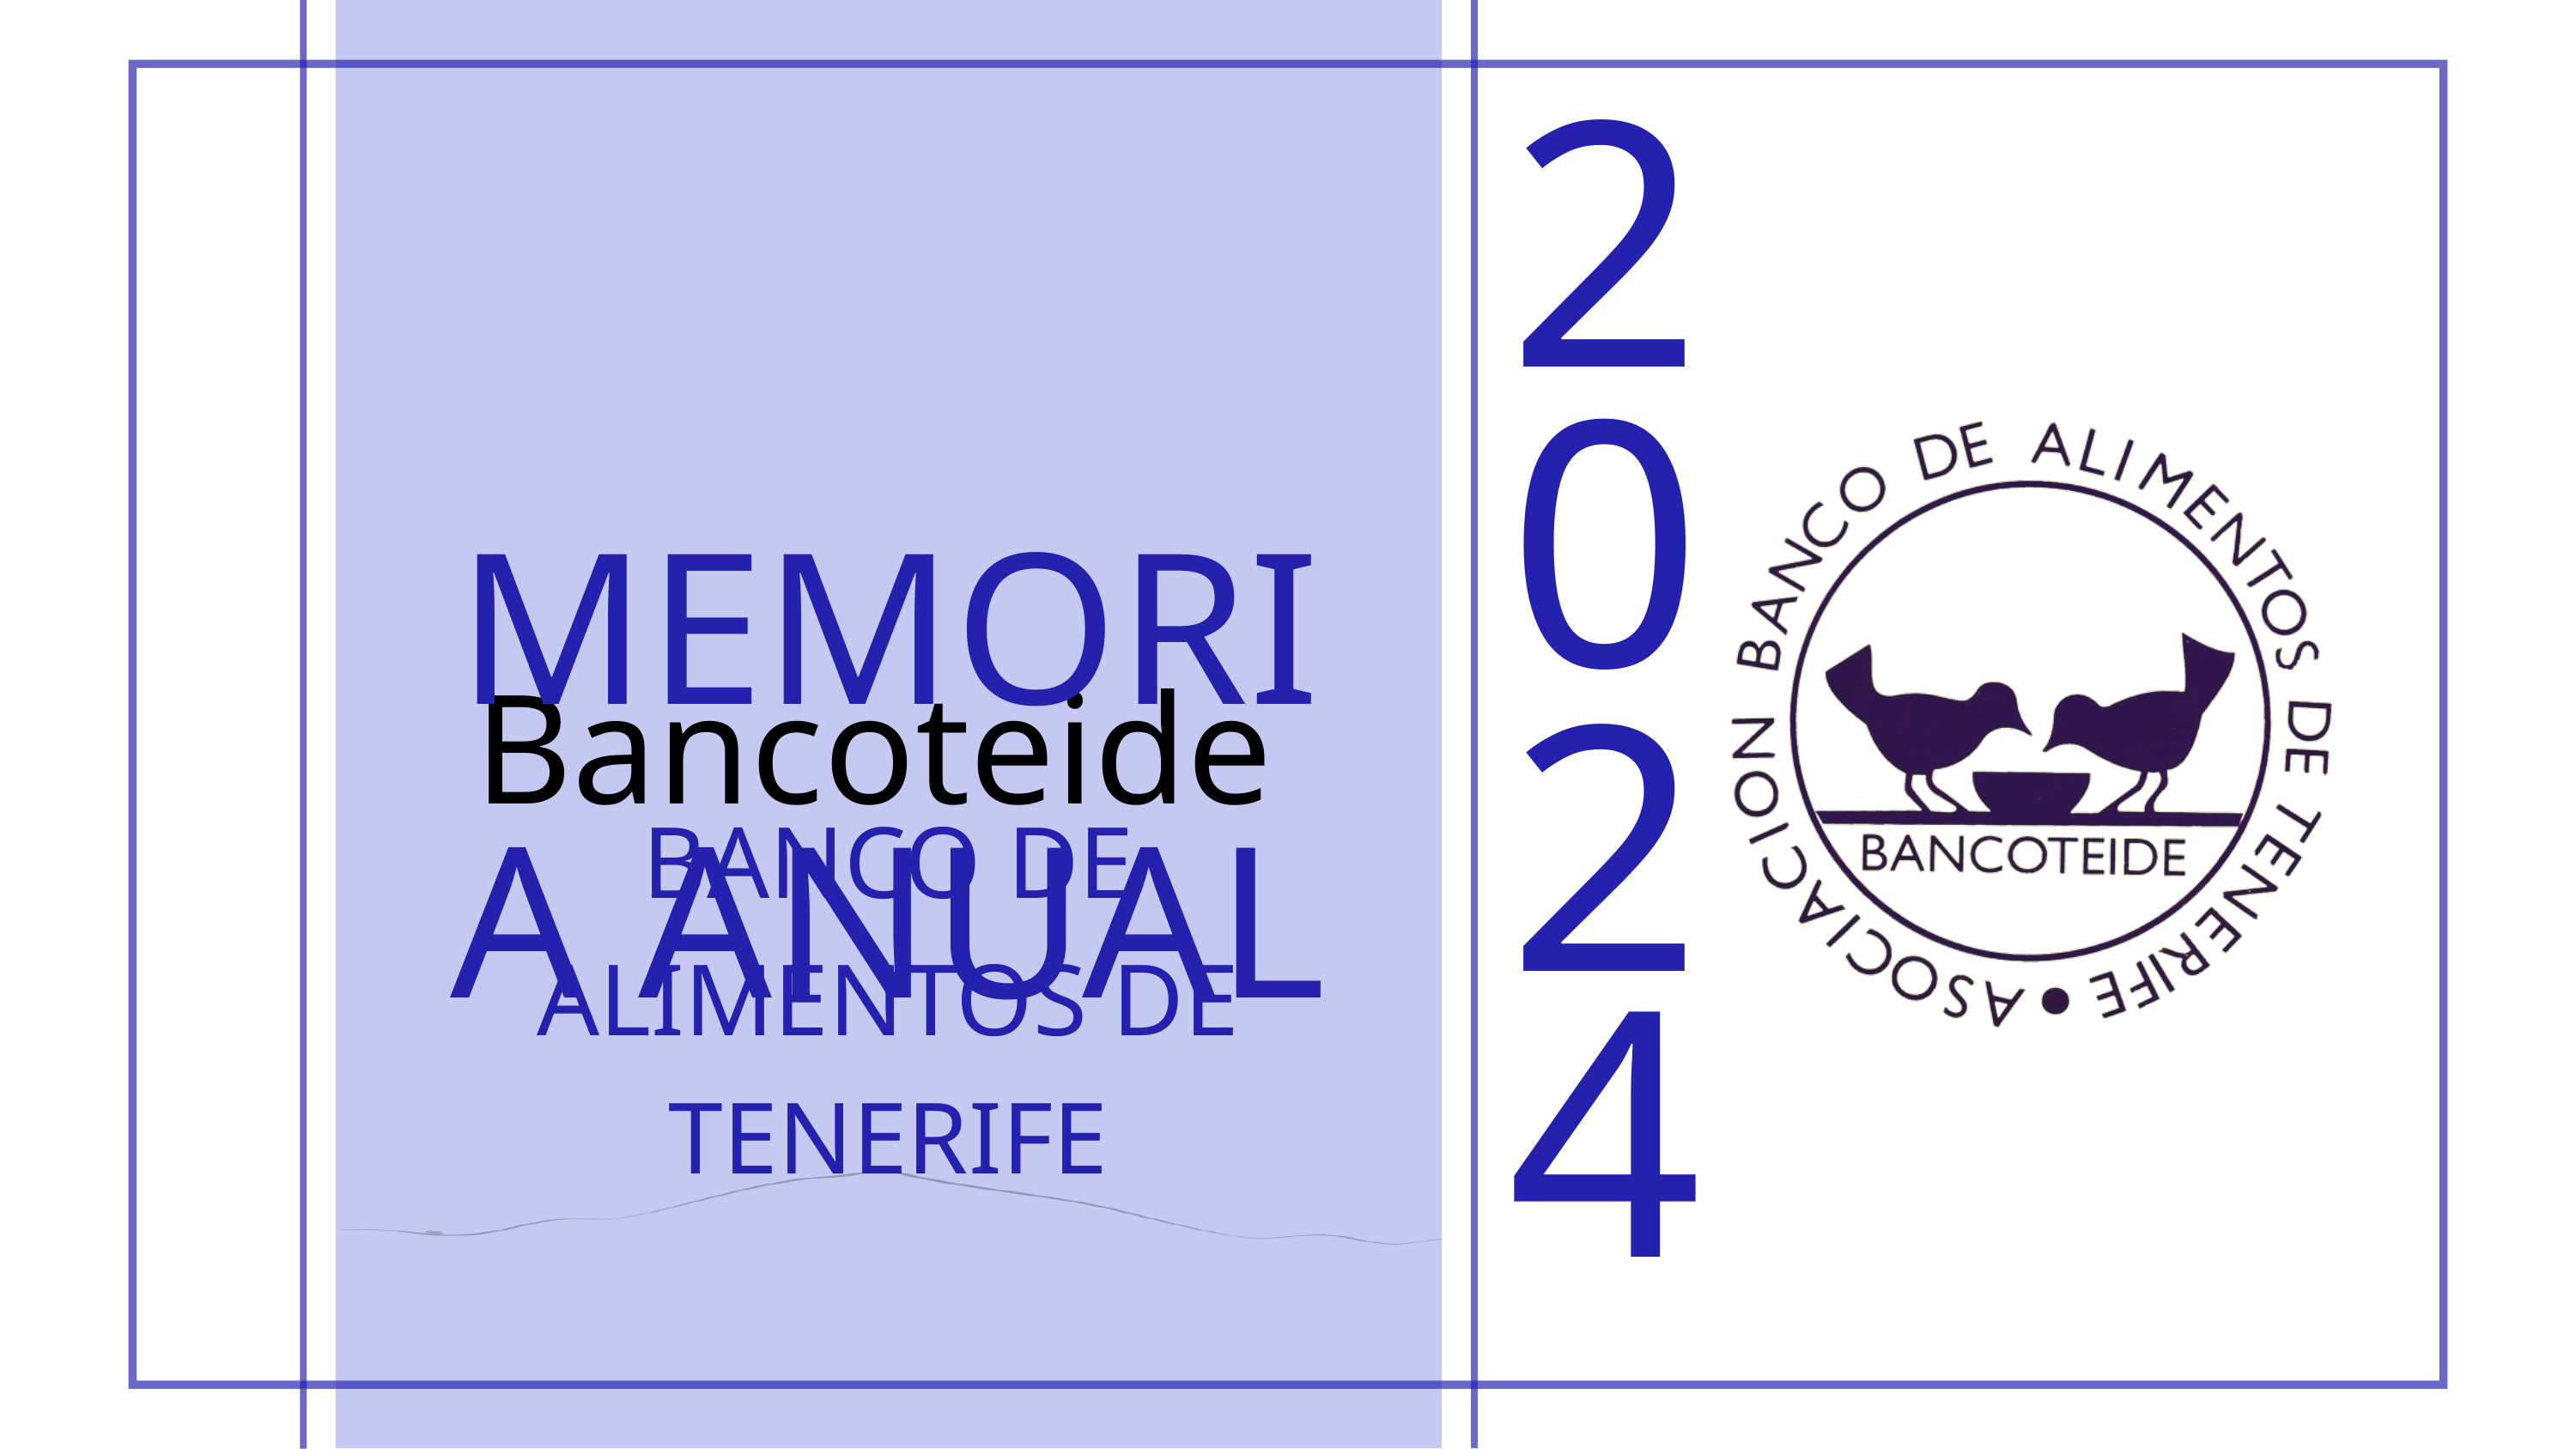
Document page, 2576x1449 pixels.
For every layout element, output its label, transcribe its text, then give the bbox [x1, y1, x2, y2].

text_box BANCO DE ALIMENTOS DE TENERIFE [355, 779, 1423, 914]
text_box 2 [1507, 227, 1838, 524]
text_box 2 [1584, 1044, 1632, 1117]
text_box 2 [1554, 444, 1655, 524]
text_box 0 [1507, 526, 1838, 823]
text_box 2 [1507, 831, 1838, 1117]
text_box [132, 0, 2444, 1449]
text_box 4 [1507, 1117, 1838, 1414]
text_box Bancoteide [361, 621, 1387, 779]
text_box MEMORIA ANUAL [404, 453, 1374, 737]
